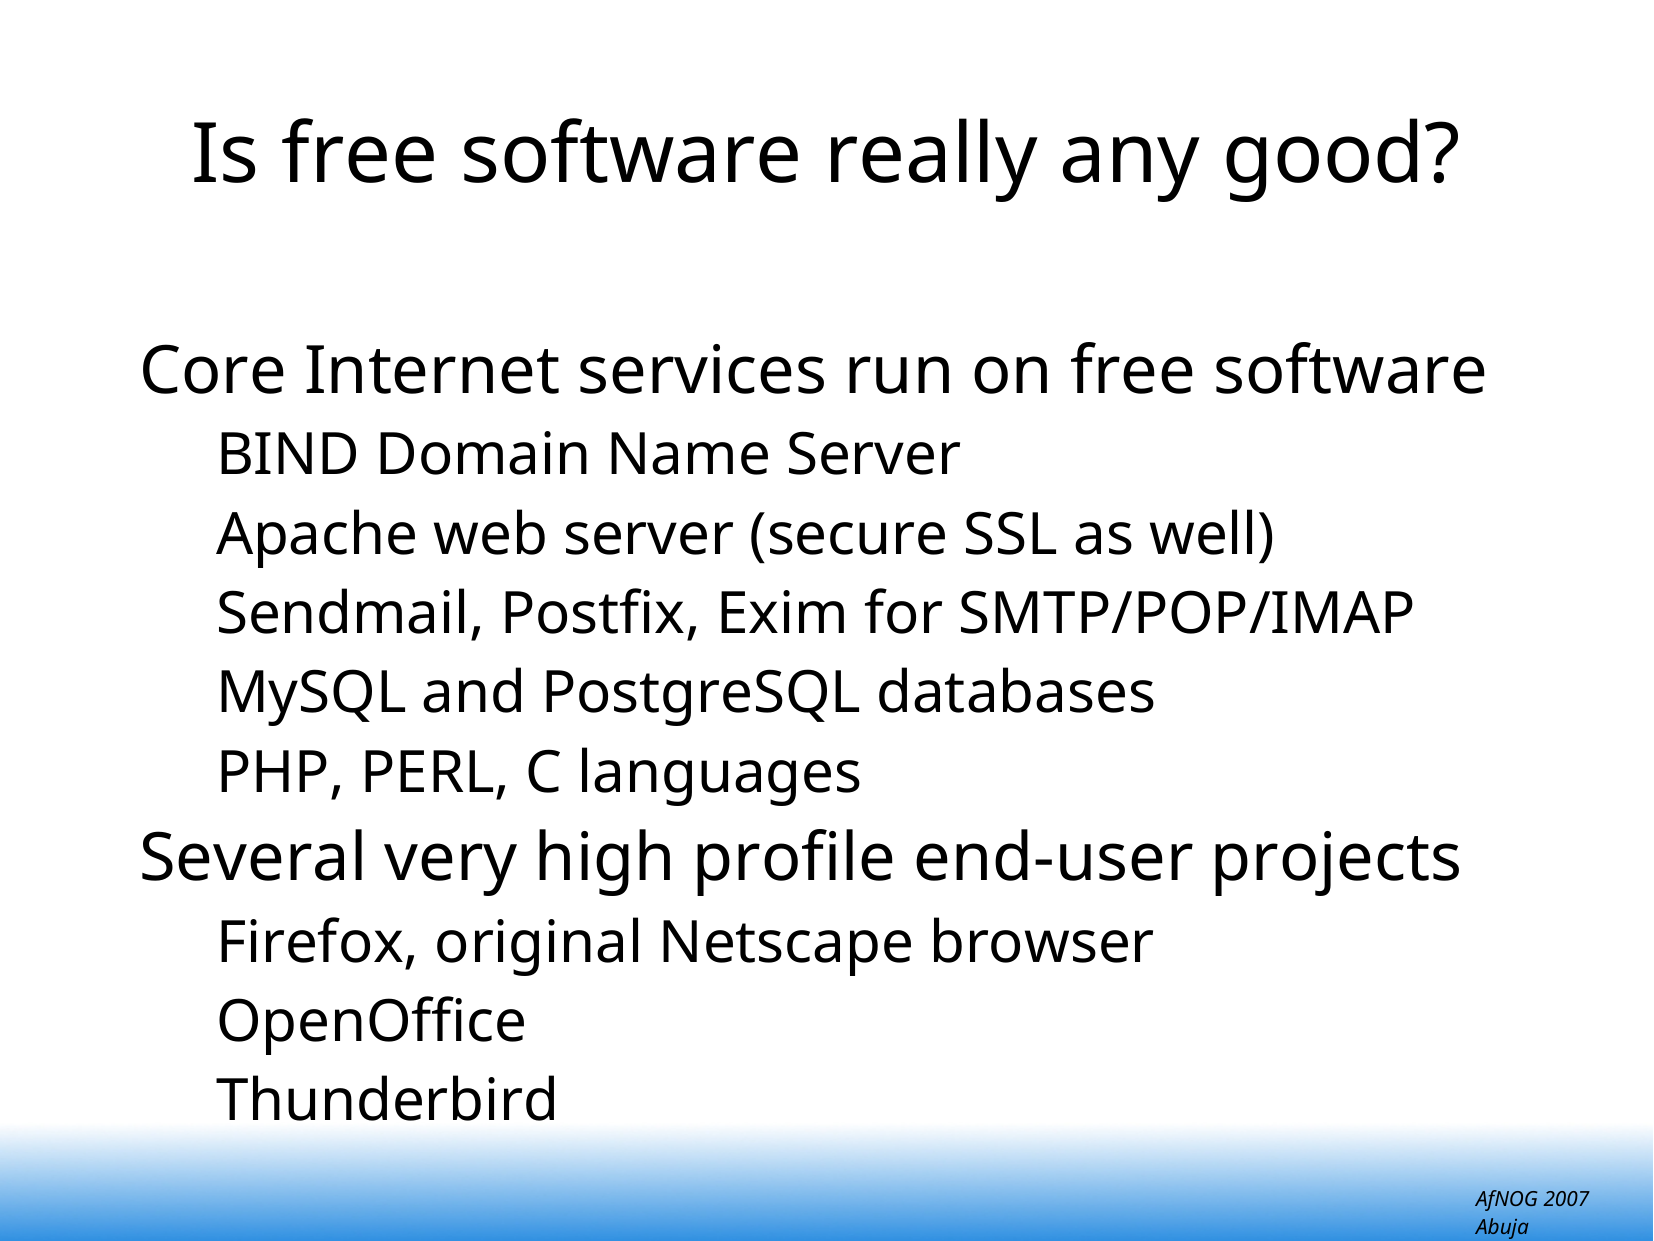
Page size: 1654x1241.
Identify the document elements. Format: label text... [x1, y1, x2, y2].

list Core Internet services run on free software BIND Domain Name Server Apache web server (secure SSL as well) Sendmail, Postfix, Exim for SMTP/POP/IMAP MySQL and PostgreSQL databases PHP, PERL, C languages Several very high profile end-user projects Firefox, original Netscape browser OpenOffice Thunderbird [121, 322, 1561, 1133]
title Is free software really any good? [121, 46, 1534, 254]
picture [0, 1122, 1653, 1241]
